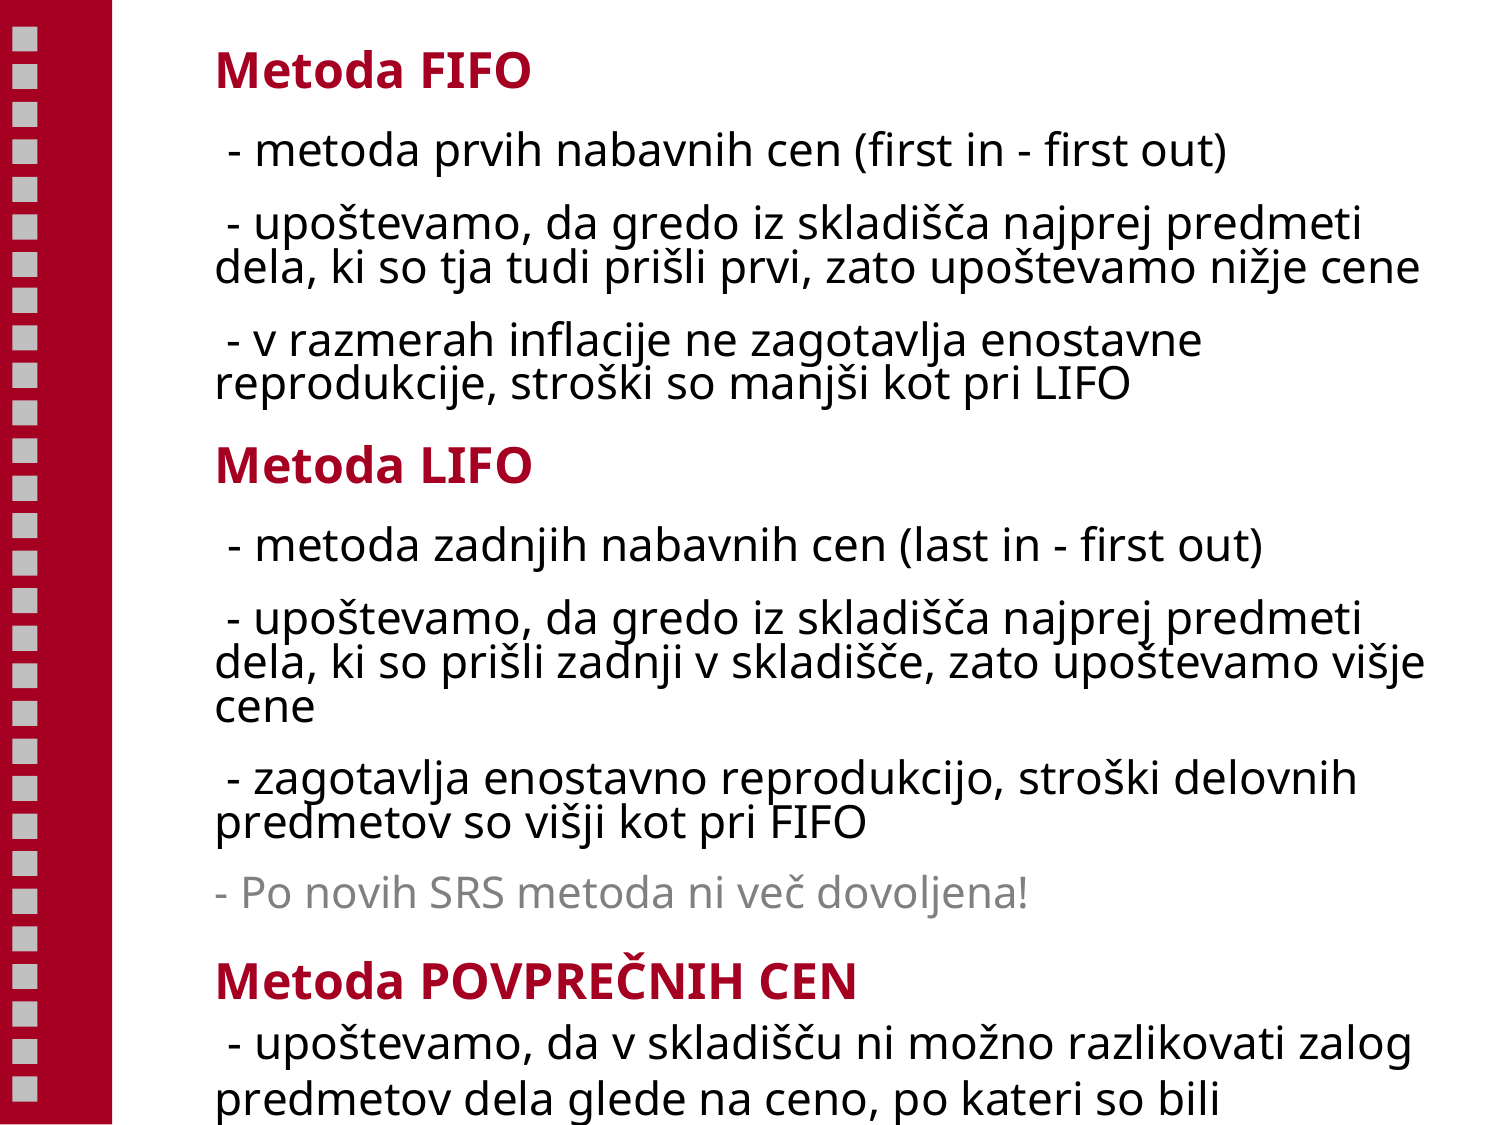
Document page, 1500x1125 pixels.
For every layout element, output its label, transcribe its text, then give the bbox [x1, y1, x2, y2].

text_box Metoda FIFO - metoda prvih nabavnih cen (first in - first out) - upoštevamo, da gredo iz skladišča najprej predmeti dela, ki so tja tudi prišli prvi, zato upoštevamo nižje cene - v razmerah inflacije ne zagotavlja enostavne reprodukcije, stroški so manjši kot pri LIFO Metoda LIFO - metoda zadnjih nabavnih cen (last in - first out) - upoštevamo, da gredo iz skladišča najprej predmeti dela, ki so prišli zadnji v skladišče, zato upoštevamo višje cene - zagotavlja enostavno reprodukcijo, stroški delovnih predmetov so višji kot pri FIFO - Po novih SRS metoda ni več dovoljena! Metoda POVPREČNIH CEN - upoštevamo, da v skladišču ni možno razlikovati zalog predmetov dela glede na ceno, po kateri so bili nabavljeni [199, 37, 1447, 1125]
